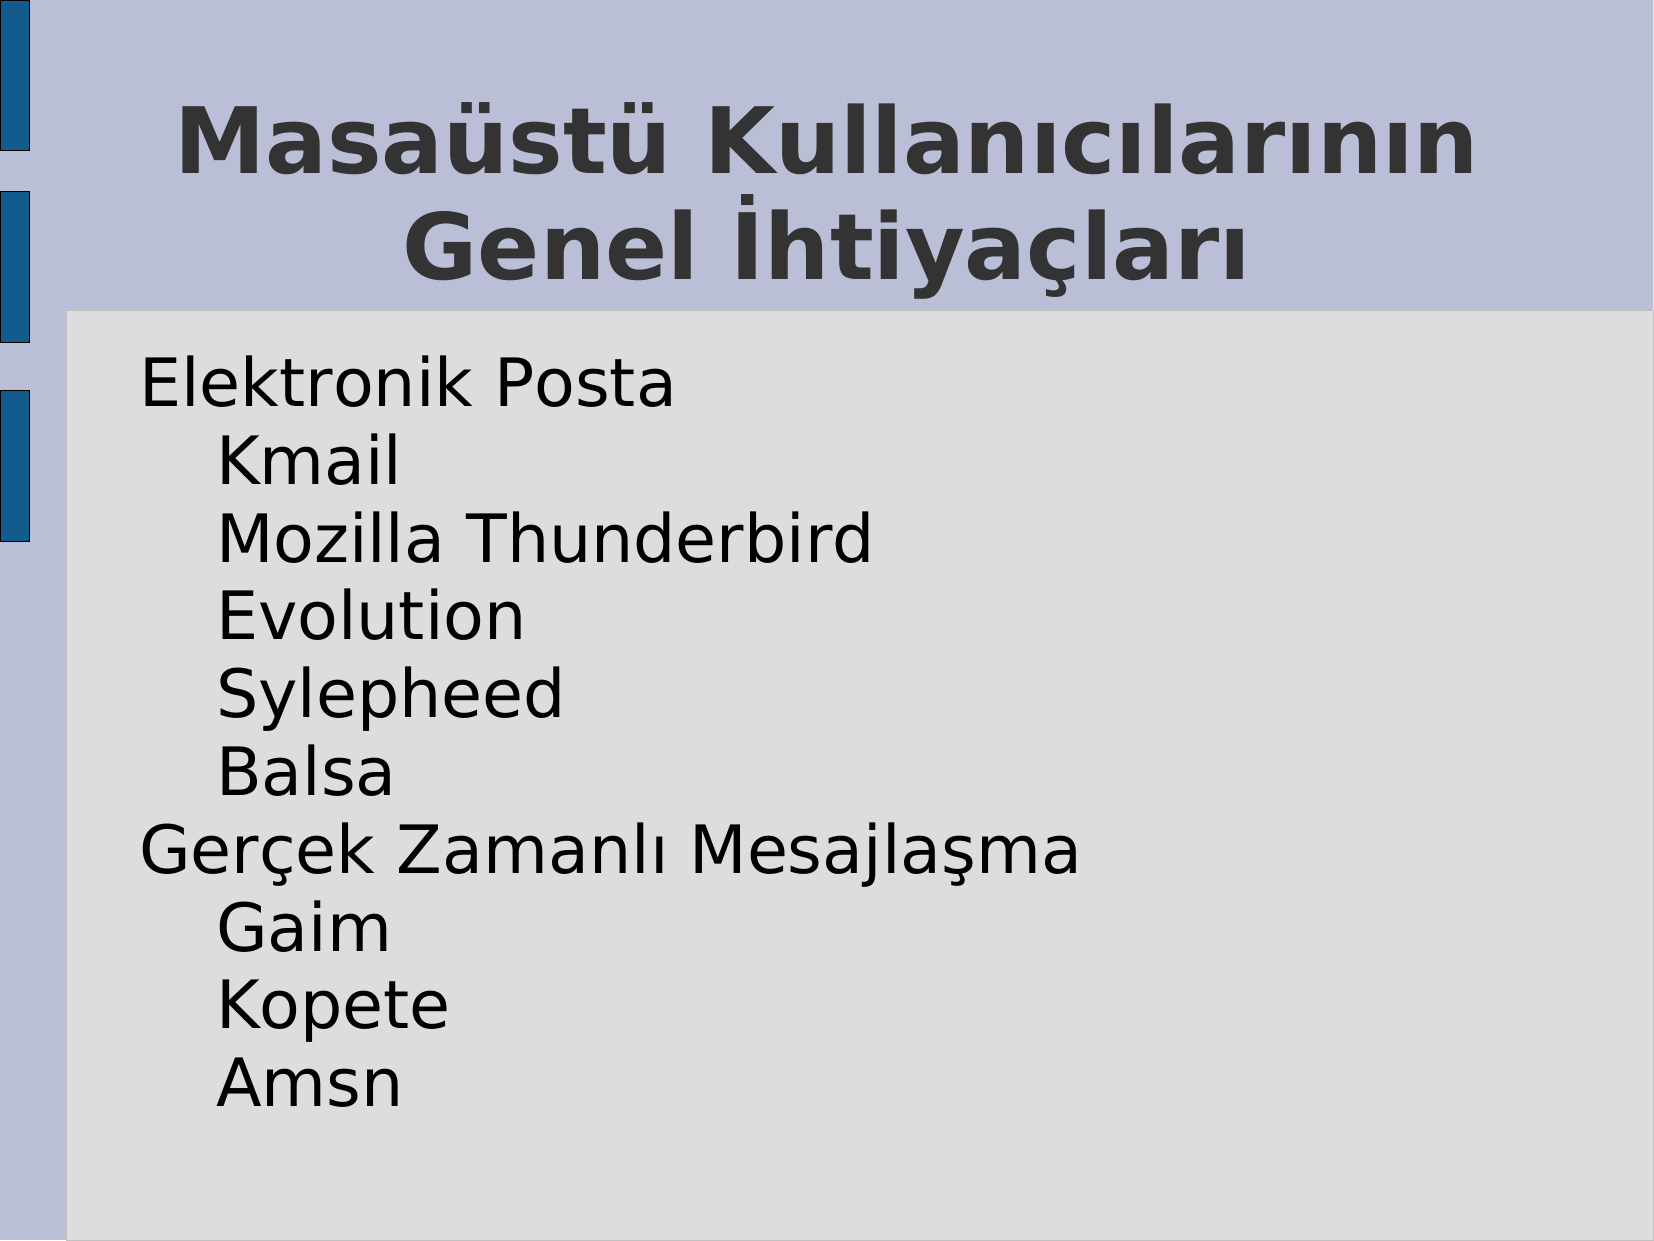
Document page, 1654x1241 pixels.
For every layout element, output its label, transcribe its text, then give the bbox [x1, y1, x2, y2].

list Elektronik Posta Kmail Mozilla Thunderbird Evolution Sylepheed Balsa Gerçek Zamanlı Mesajlaşma Gaim Kopete Amsn [121, 344, 1534, 1127]
title Masaüstü Kullanıcılarının Genel İhtiyaçları [121, 87, 1534, 302]
